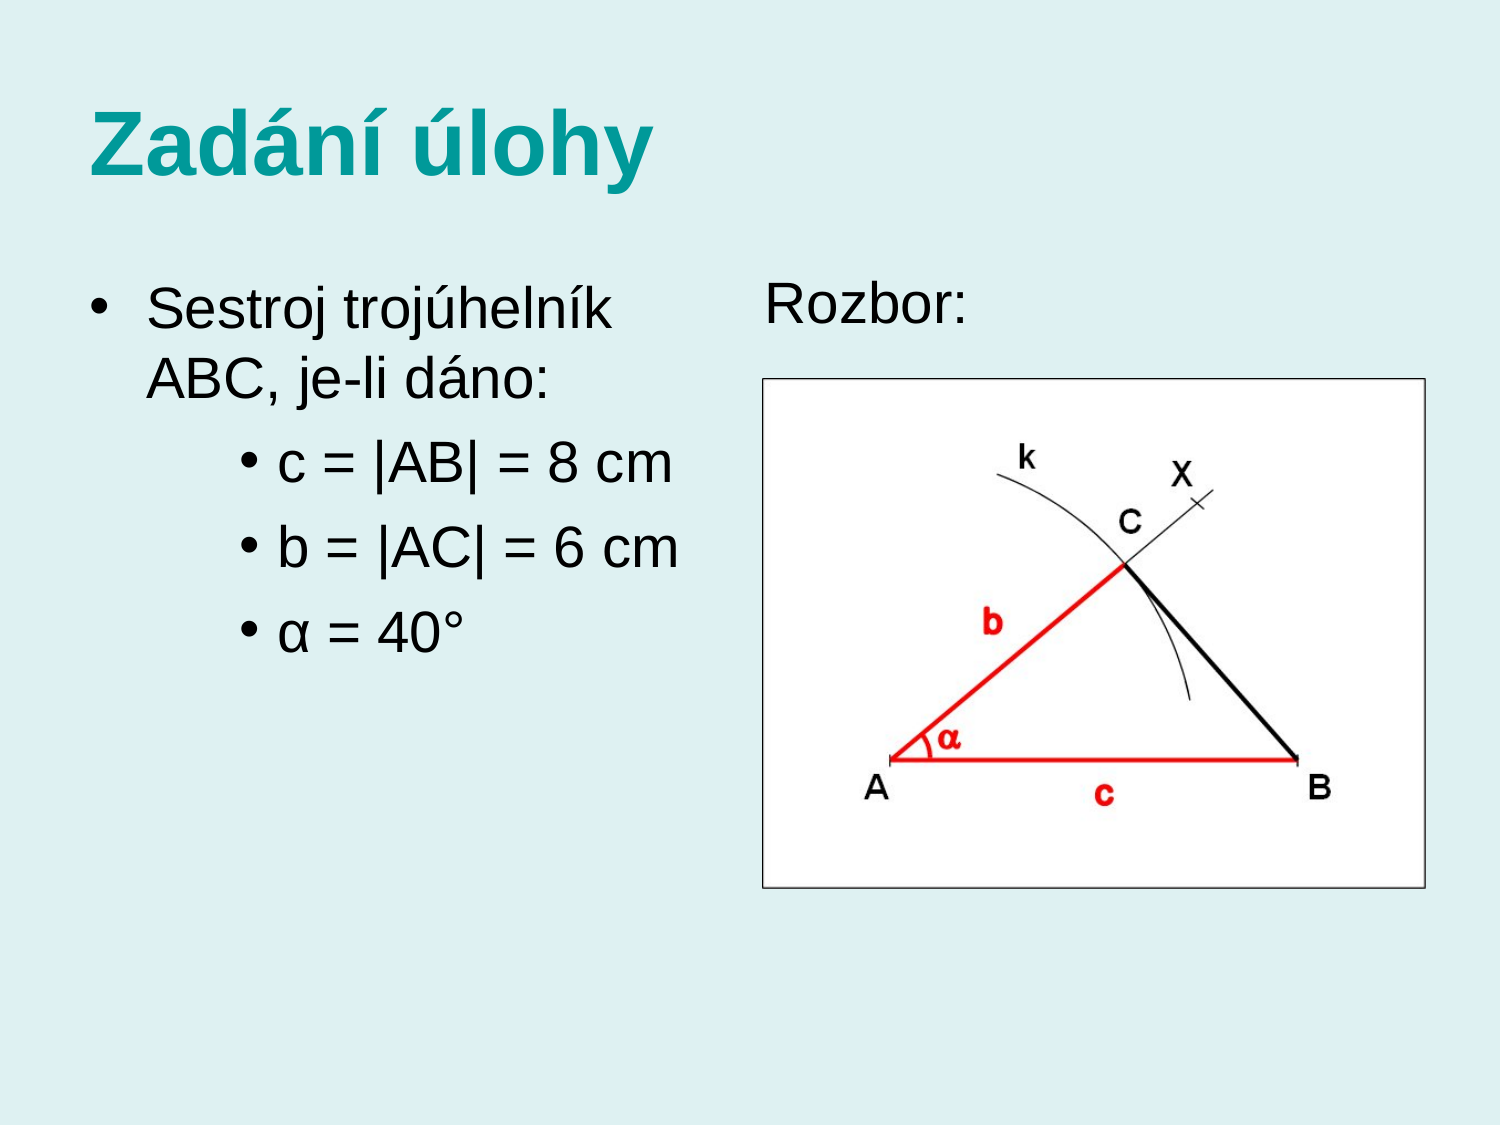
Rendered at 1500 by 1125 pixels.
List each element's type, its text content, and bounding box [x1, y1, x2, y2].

title Zadání úlohy [75, 45, 1426, 233]
picture [762, 378, 1426, 889]
text_box Rozbor: [749, 257, 1105, 343]
list Sestroj trojúhelník ABC, je-li dáno: c = |AB| = 8 cm b = |AC| = 6 cm α = 40° [75, 262, 738, 1006]
